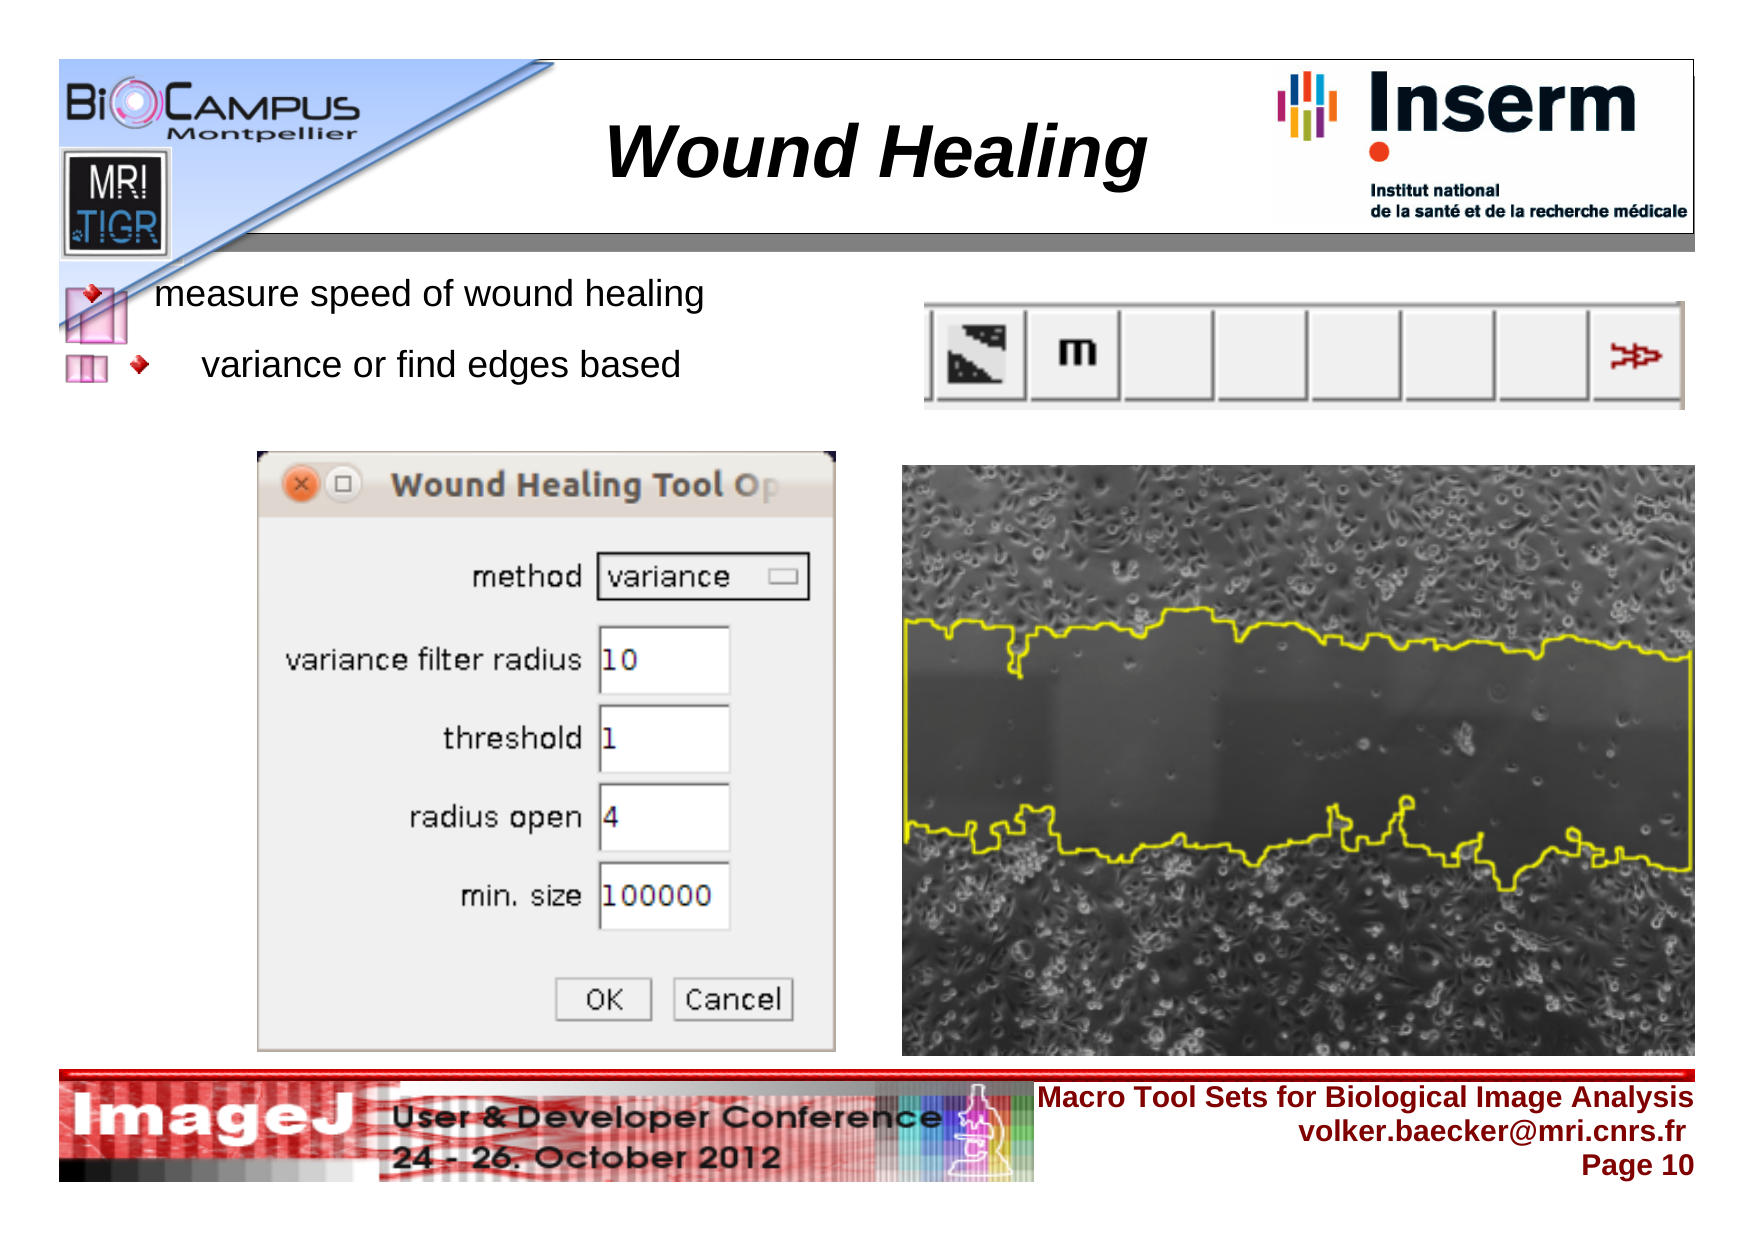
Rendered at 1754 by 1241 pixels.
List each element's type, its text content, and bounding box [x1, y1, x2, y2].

picture [902, 465, 1695, 1056]
title Wound Healing [59, 59, 1695, 244]
picture [59, 1069, 1695, 1182]
picture [59, 244, 562, 384]
list measure speed of wound healing variance or find edges based [71, 272, 864, 1055]
picture [924, 301, 1685, 410]
